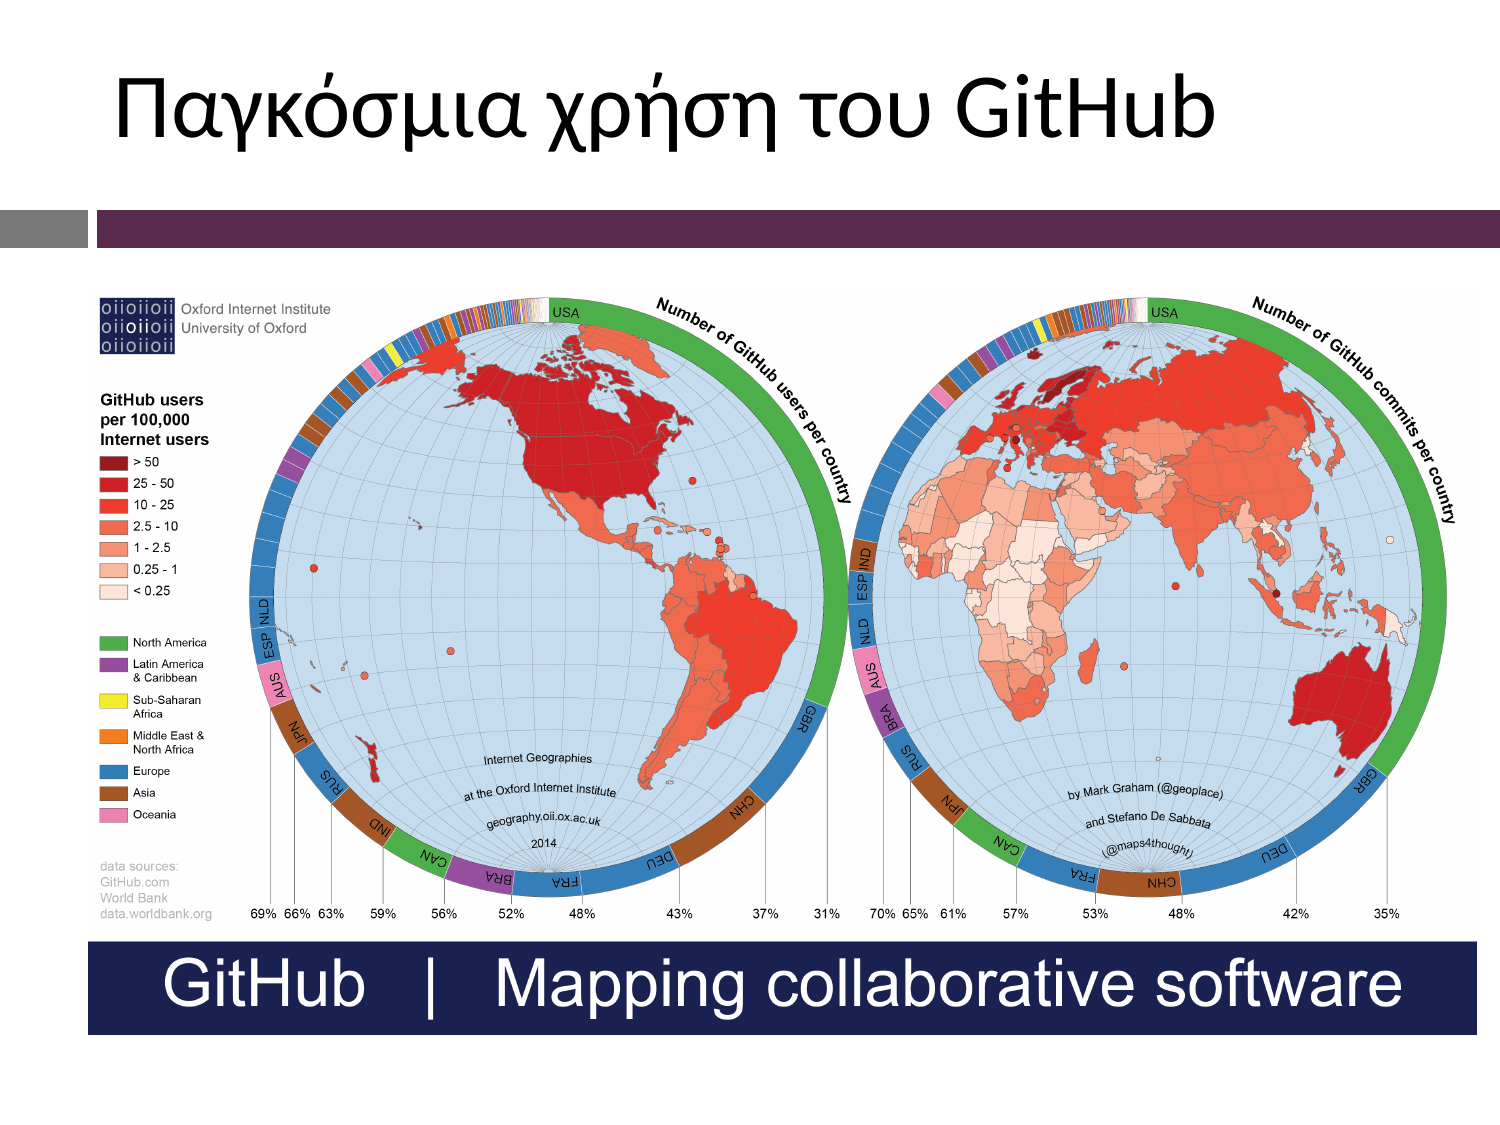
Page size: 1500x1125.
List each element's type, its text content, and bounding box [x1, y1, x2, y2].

title Παγκόσμια χρήση του GitHub [100, 19, 1438, 182]
picture [88, 286, 1477, 1035]
